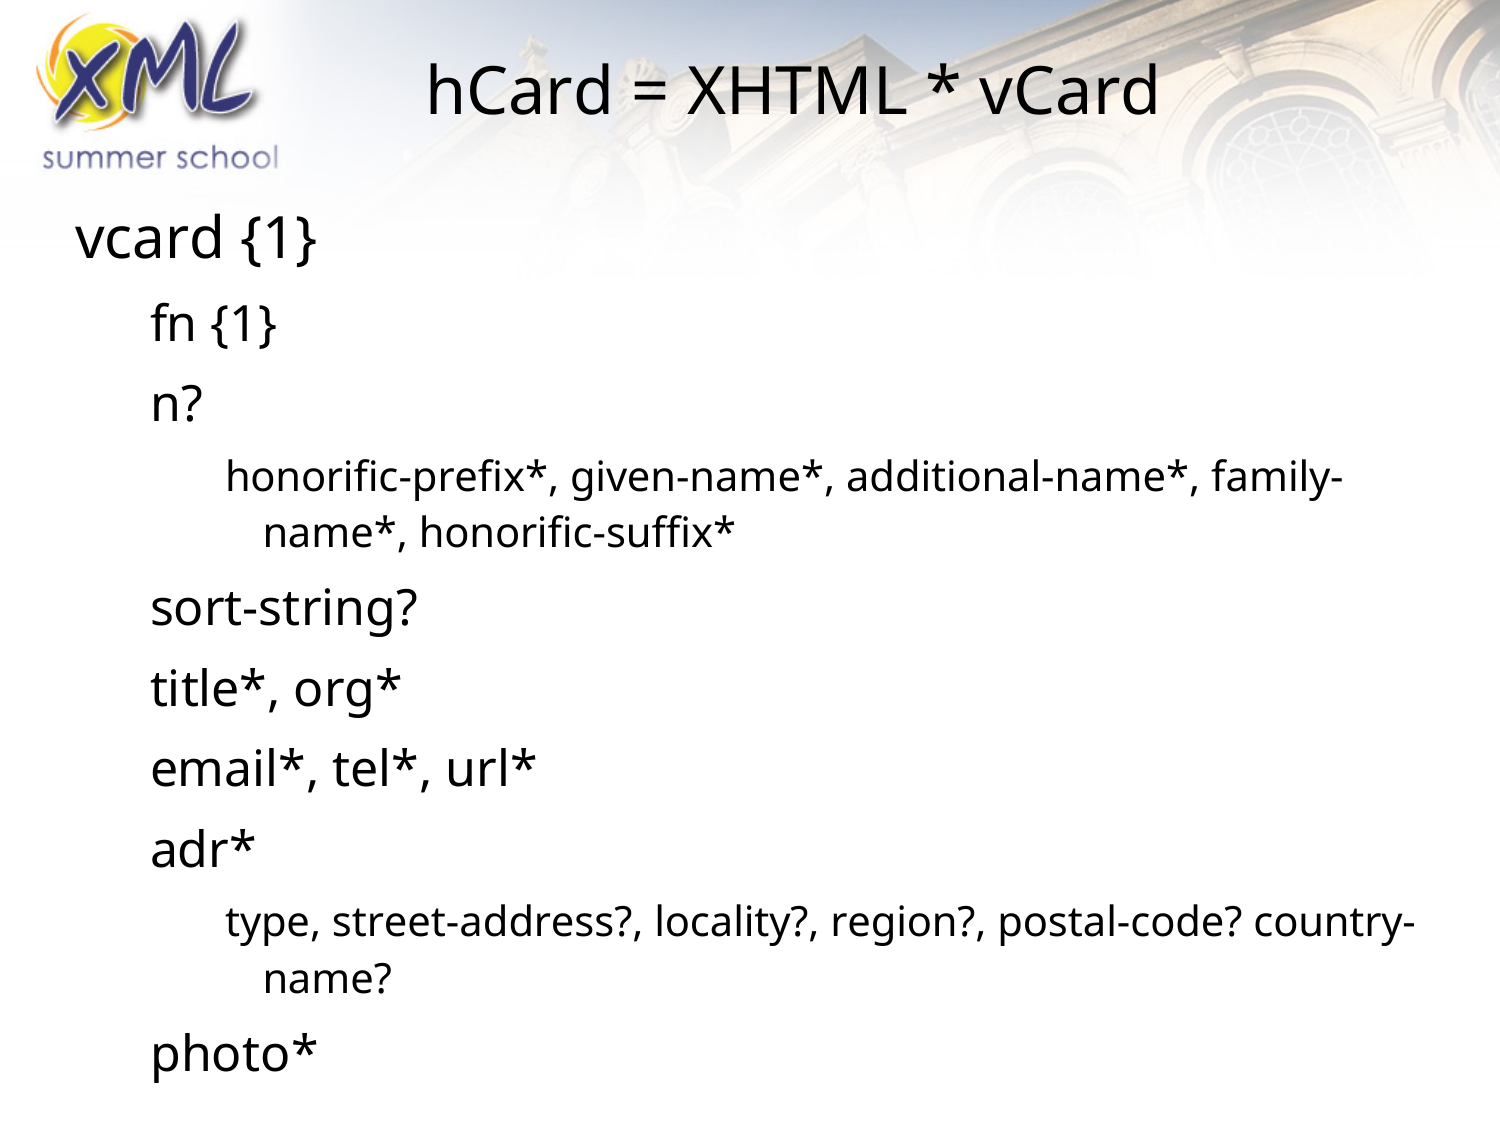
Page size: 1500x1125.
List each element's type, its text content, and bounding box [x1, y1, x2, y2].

title hCard = XHTML * vCard [281, 8, 1306, 170]
list vcard {1} fn {1} n? honorific-prefix*, given-name*, additional-name*, family-name*, honorific-suffix* sort-string? title*, org* email*, tel*, url* adr* type, street-address?, locality?, region?, postal-code? country-name? photo* ... [75, 195, 1426, 1044]
picture [0, 0, 1500, 1125]
